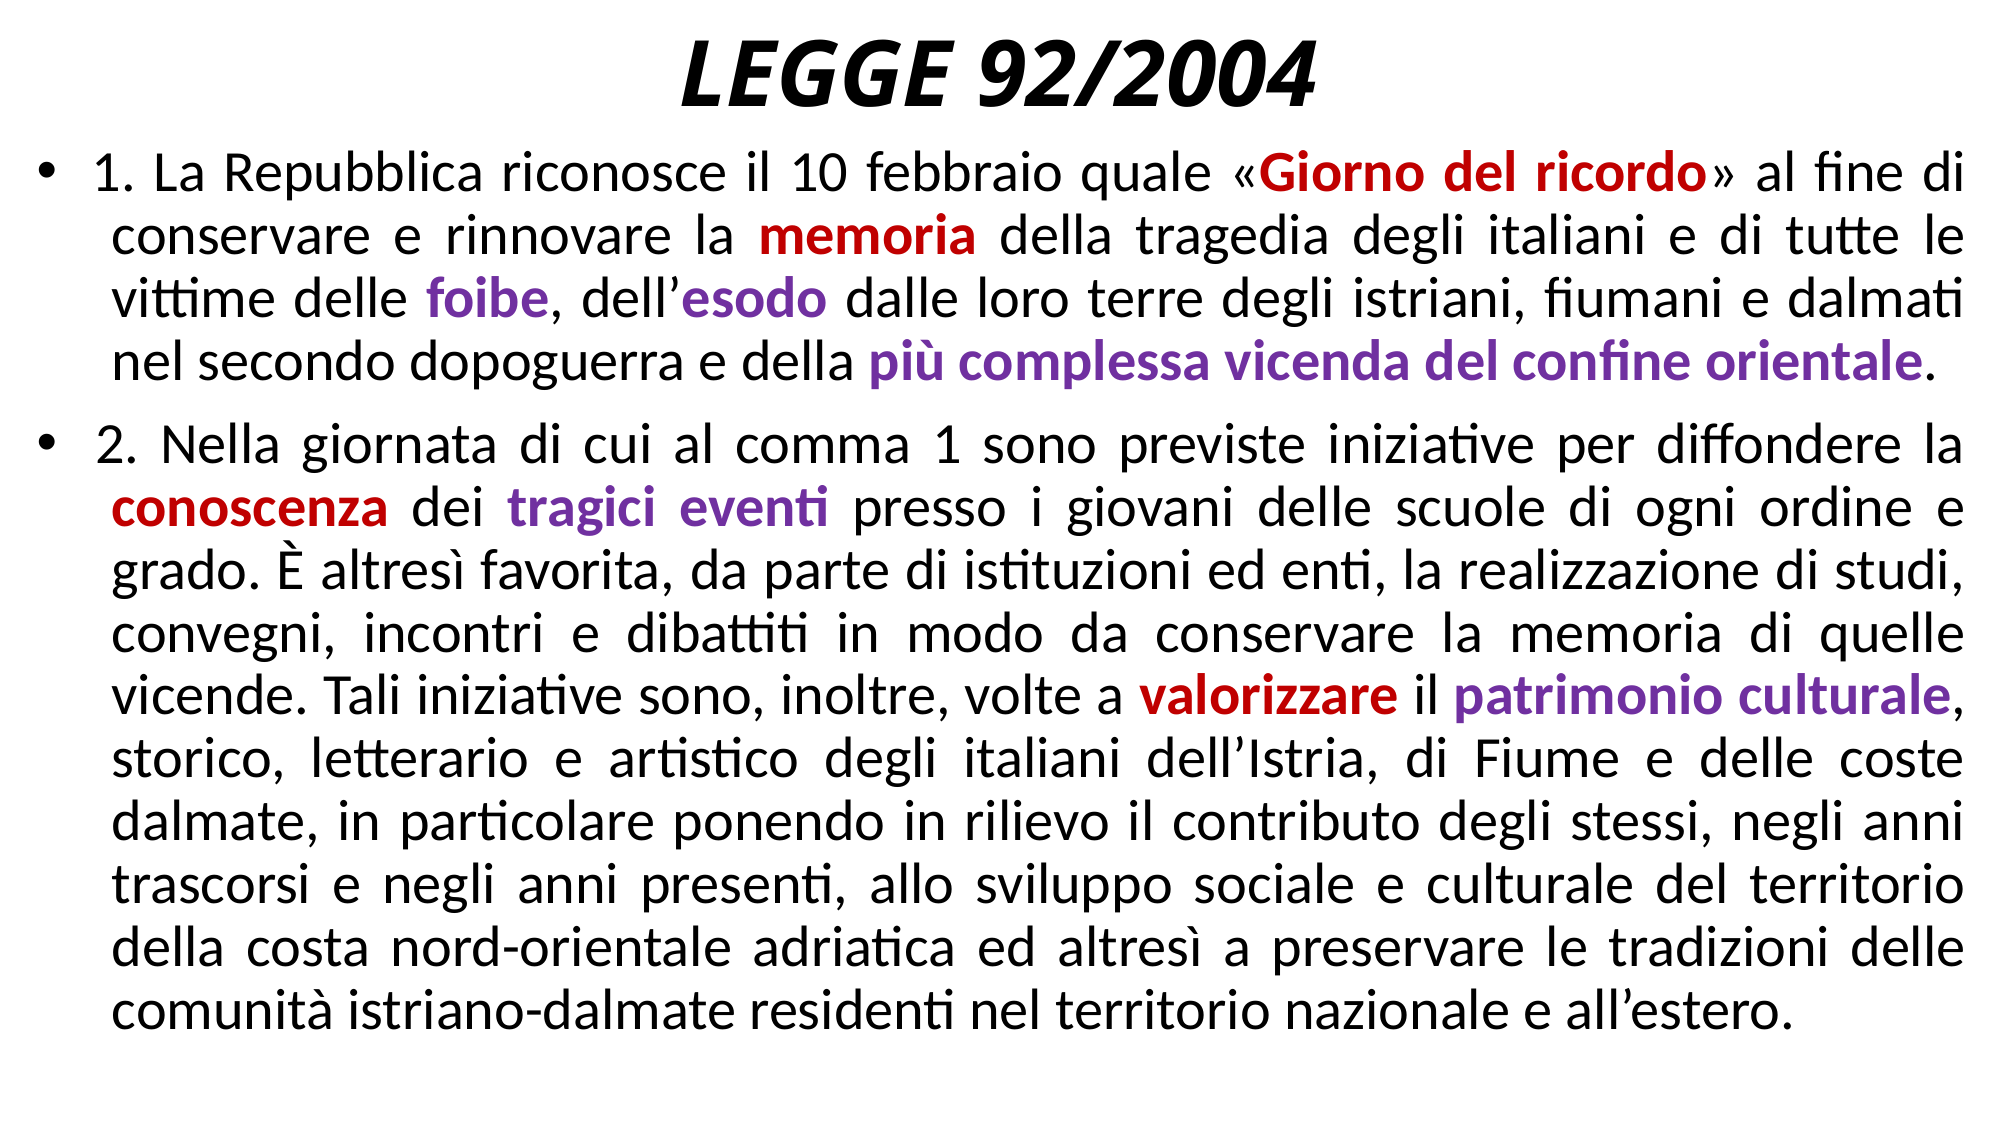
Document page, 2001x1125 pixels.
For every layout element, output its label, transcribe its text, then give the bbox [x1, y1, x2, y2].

list 1. La Repubblica riconosce il 10 febbraio quale «Giorno del ricordo» al fine di conservare e rinnovare la memoria della tragedia degli italiani e di tutte le vittime delle foibe, dell’esodo dalle loro terre degli istriani, fiumani e dalmati nel secondo dopoguerra e della più complessa vicenda del confine orientale. 2. Nella giornata di cui al comma 1 sono previste iniziative per diffondere la conoscenza dei tragici eventi presso i giovani delle scuole di ogni ordine e grado. È altresì favorita, da parte di istituzioni ed enti, la realizzazione di studi, convegni, incontri e dibattiti in modo da conservare la memoria di quelle vicende. Tali iniziative sono, inoltre, volte a valorizzare il patrimonio culturale, storico, letterario e artistico degli italiani dell’Istria, di Fiume e delle coste dalmate, in particolare ponendo in rilievo il contributo degli stessi, negli anni trascorsi e negli anni presenti, allo sviluppo sociale e culturale del territorio della costa nord-orientale adriatica ed altresì a preservare le tradizioni delle comunità istriano-dalmate residenti nel territorio nazionale e all’estero. [21, 133, 1982, 1106]
title LEGGE 92/2004 [135, 19, 1863, 133]
